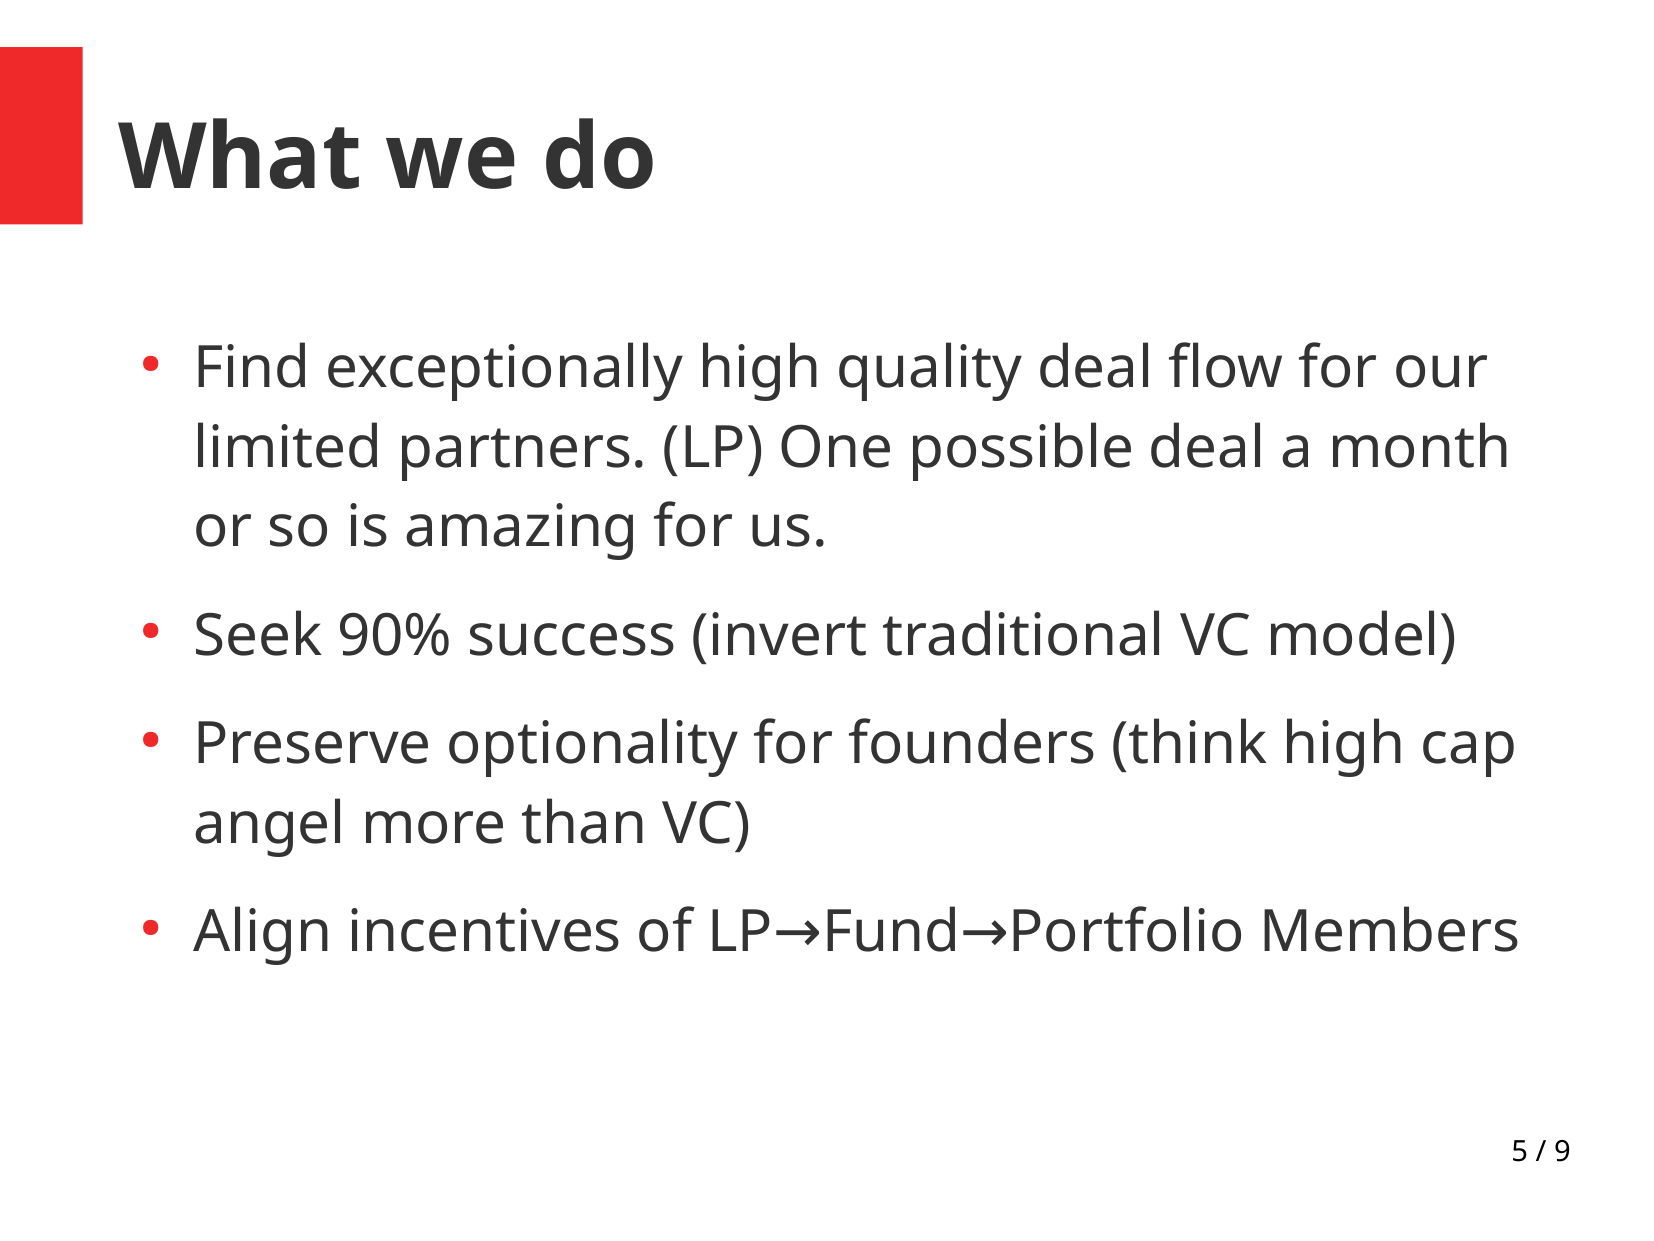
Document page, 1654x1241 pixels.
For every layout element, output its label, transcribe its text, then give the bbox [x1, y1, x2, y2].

title What we do [118, 49, 1571, 257]
list Find exceptionally high quality deal flow for our limited partners. (LP) One possible deal a month or so is amazing for us. Seek 90% success (invert traditional VC model) Preserve optionality for founders (think high cap angel more than VC) Align incentives of LP→Fund→Portfolio Members [122, 325, 1540, 1045]
